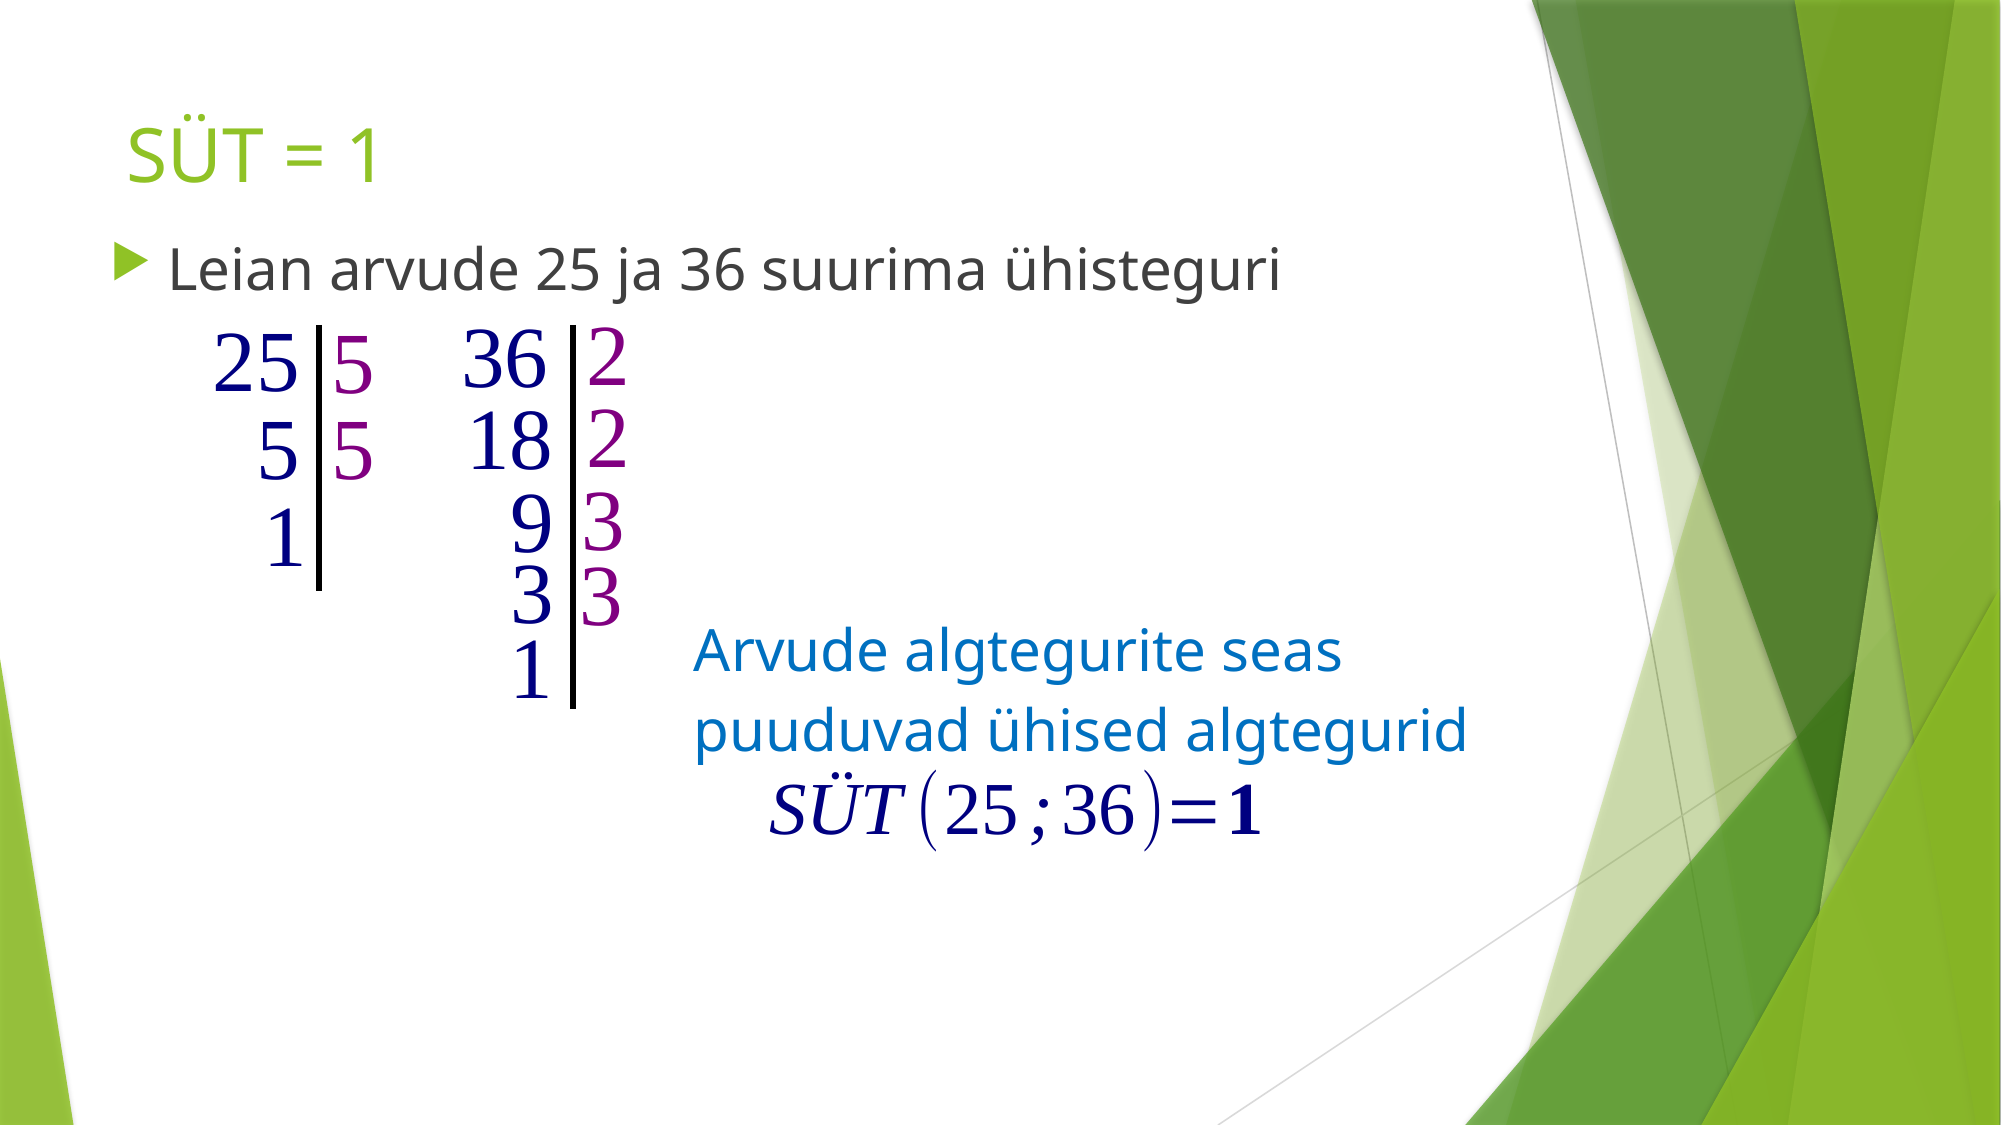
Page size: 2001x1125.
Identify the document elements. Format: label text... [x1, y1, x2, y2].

chart [572, 307, 636, 644]
chart [454, 308, 562, 717]
list Leian arvude 25 ja 36 suurima ühisteguri [95, 224, 1713, 886]
chart [325, 314, 383, 499]
title SÜT = 1 [111, 99, 1595, 224]
chart [760, 766, 1270, 857]
chart [206, 312, 314, 585]
text_box Arvude algtegurite seas puuduvad ühised algtegurid [679, 602, 1428, 753]
